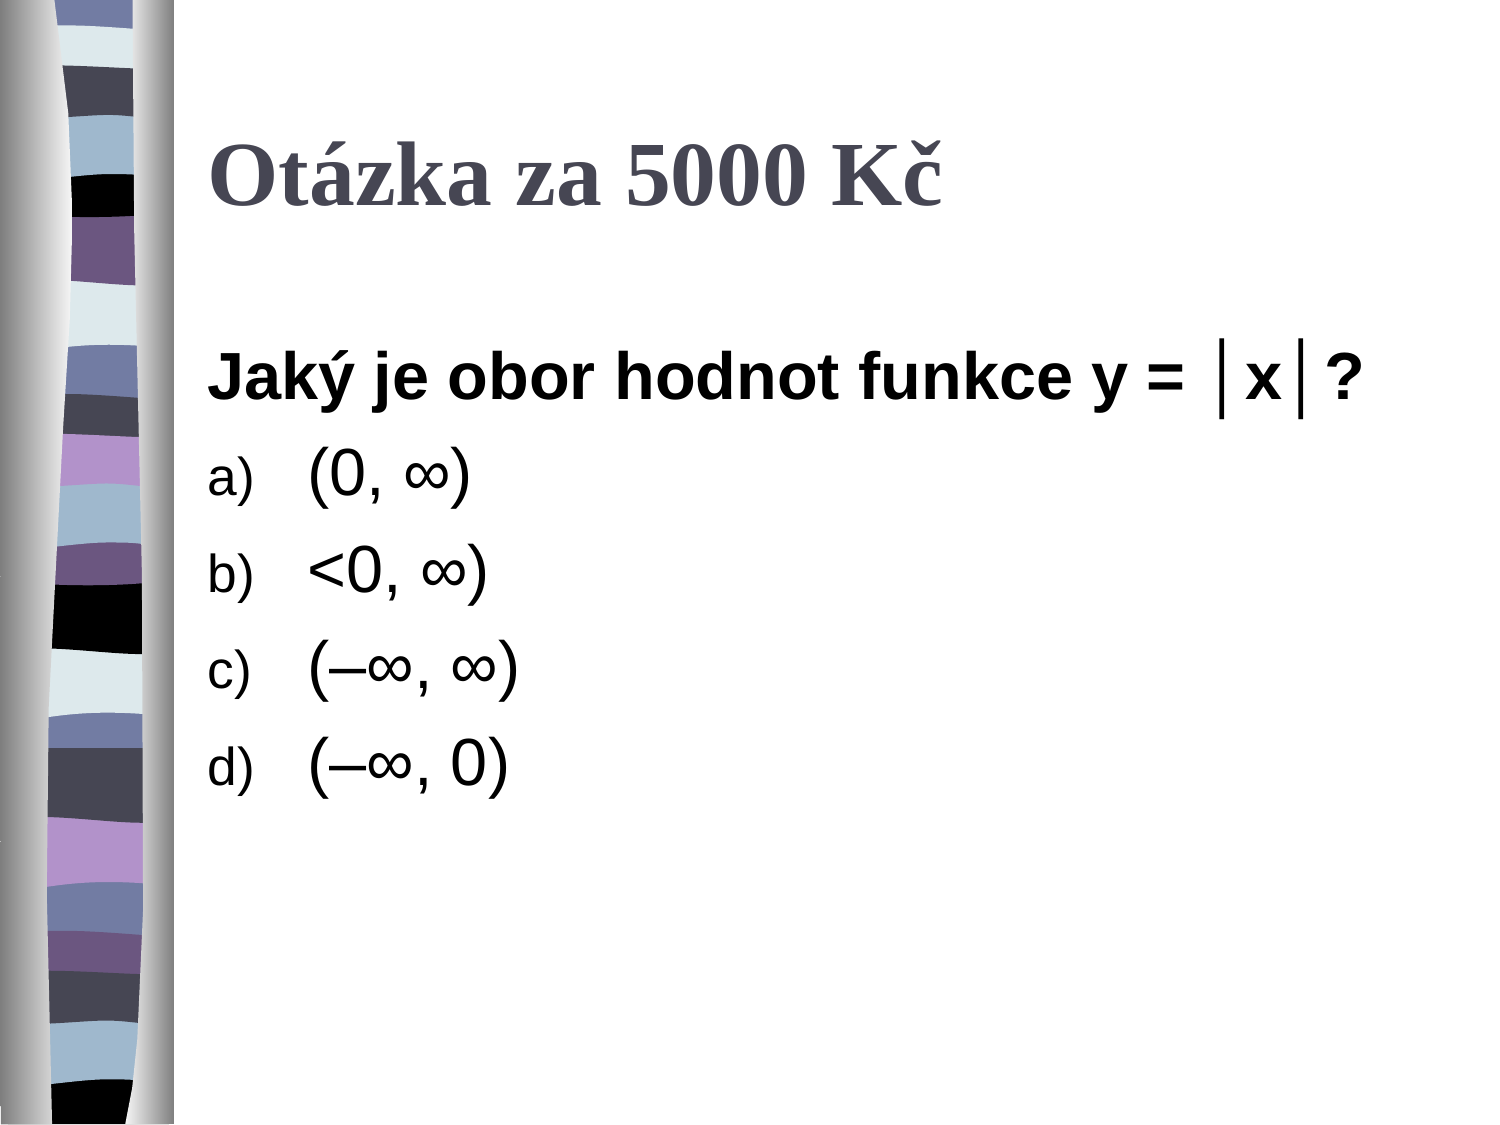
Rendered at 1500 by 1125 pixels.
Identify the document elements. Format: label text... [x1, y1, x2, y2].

list Jaký je obor hodnot funkce y = │x│? (0, ∞) <0, ∞) (–∞, ∞) (–∞, 0) [192, 324, 1468, 1119]
title Otázka za 5000 Kč [192, 74, 1468, 263]
